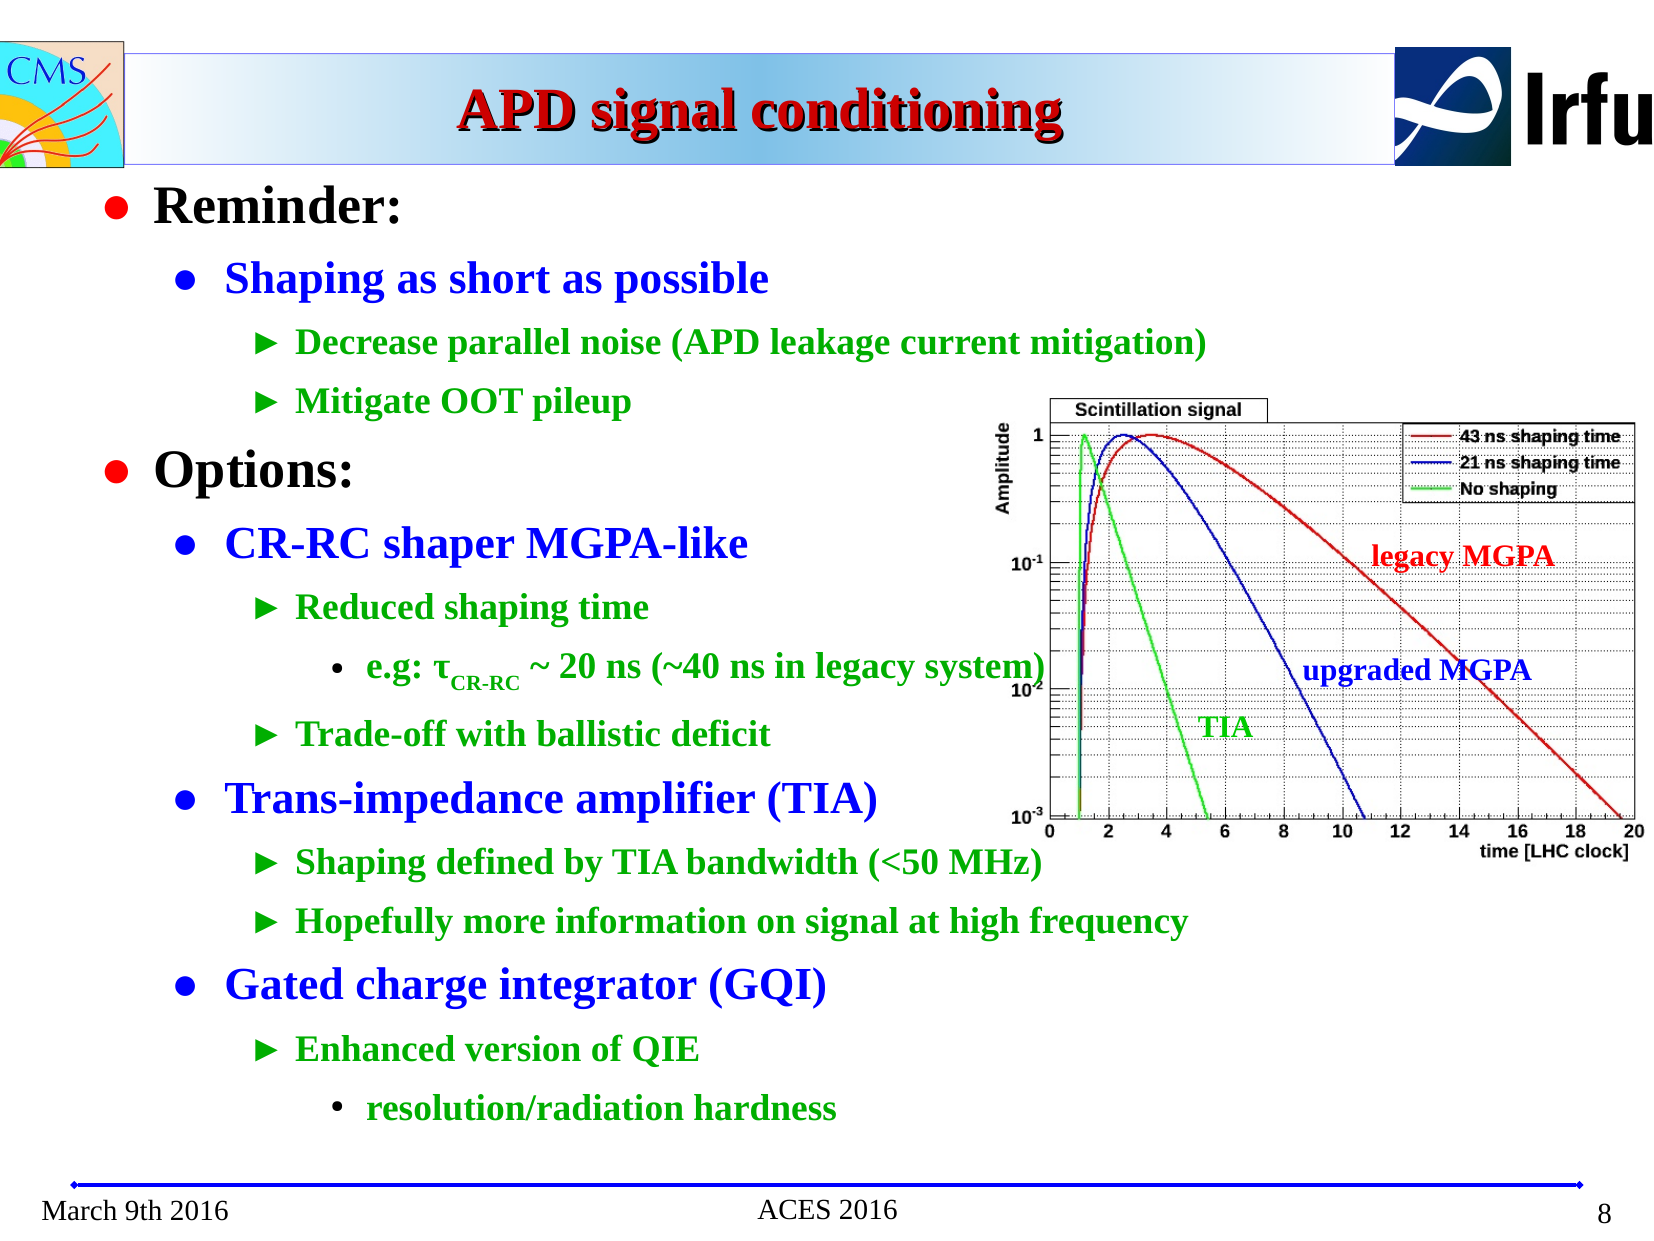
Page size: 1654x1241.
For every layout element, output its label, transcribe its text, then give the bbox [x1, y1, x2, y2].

text_box [1512, 581, 1543, 608]
picture [1571, 396, 1650, 869]
picture [0, 40, 125, 169]
list Reminder: Shaping as short as possible Decrease parallel noise (APD leakage current mitigation) Mitigate OOT pileup Options: CR-RC shaper MGPA-like Reduced shaping time e.g: τCR-RC ~ 20 ns (~40 ns in legacy system) Trade-off with ballistic deficit Trans-impedance amplifier (TIA) Shaping defined by TIA bandwidth (<50 MHz) Hopefully more information on signal at high frequency Gated charge integrator (GQI) Enhanced version of QIE resolution/radiation hardness [82, 174, 1571, 1185]
text_box TIA [1183, 702, 1269, 752]
title APD signal conditioning [124, 53, 1396, 165]
text_box upgraded MGPA [1287, 645, 1548, 695]
text_box legacy MGPA [1356, 531, 1571, 581]
picture [1395, 47, 1653, 166]
